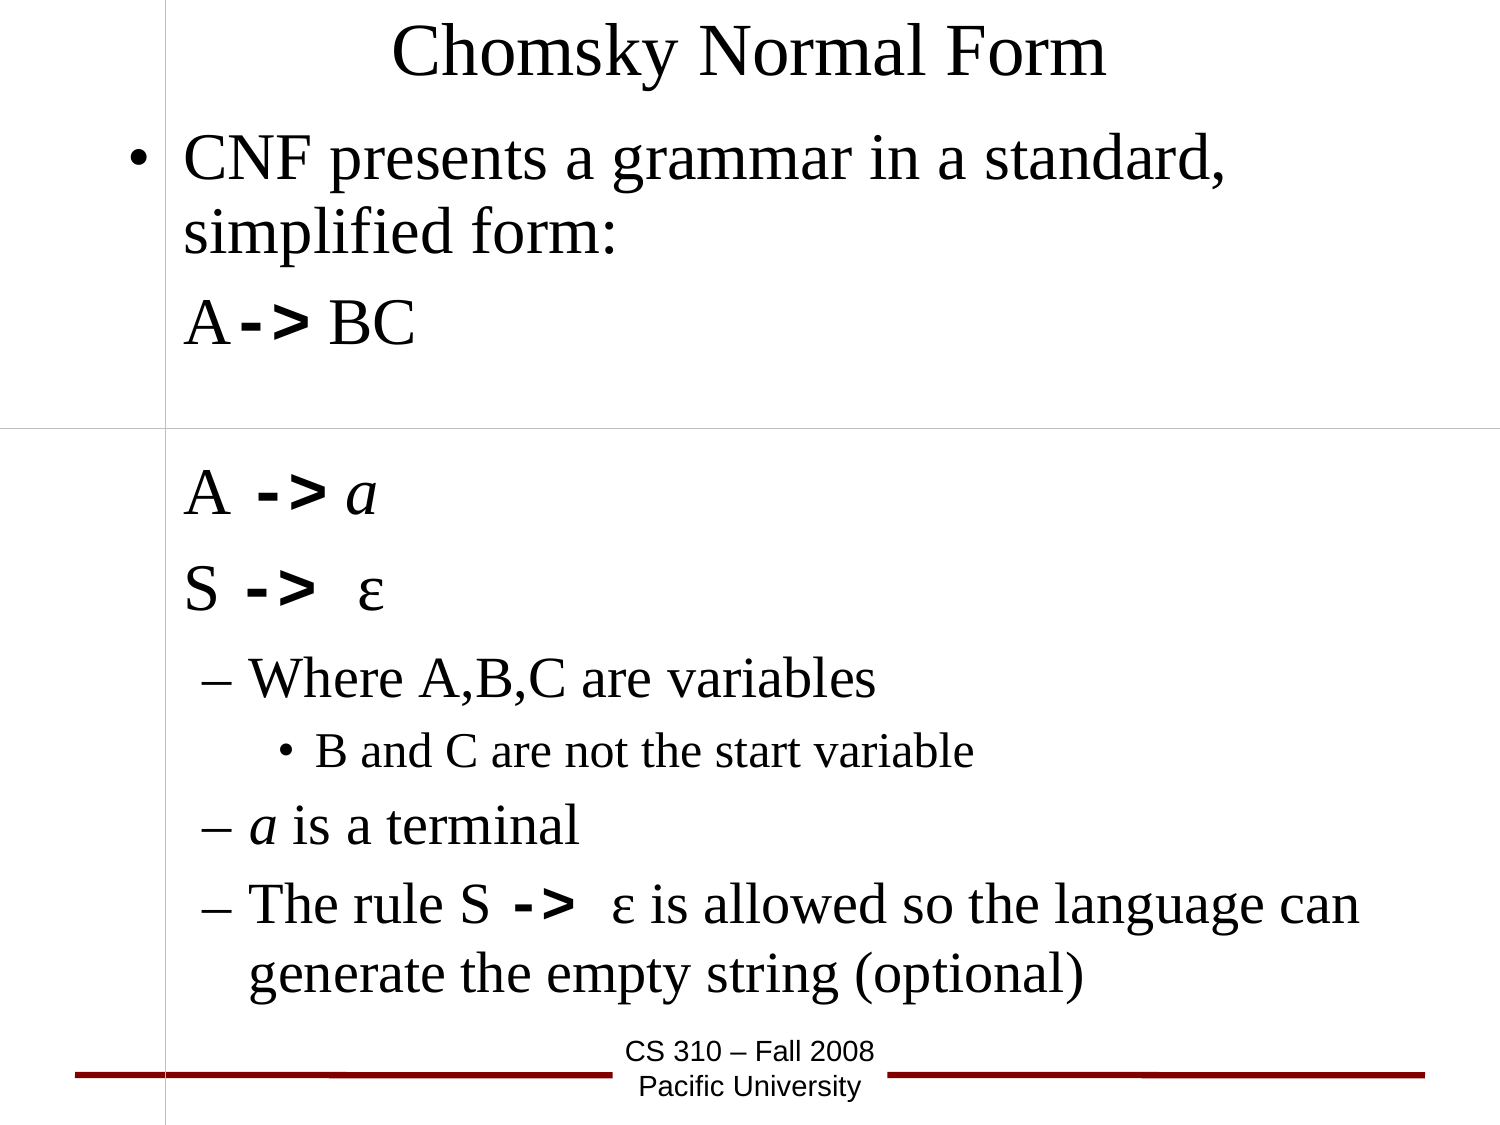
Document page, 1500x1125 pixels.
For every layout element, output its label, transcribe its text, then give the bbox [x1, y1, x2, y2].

title Chomsky Normal Form [112, 0, 1388, 103]
list CNF presents a grammar in a standard, simplified form: A-> BC A -> a S -> ε Where A,B,C are variables B and C are not the start variable a is a terminal The rule S -> ε is allowed so the language can generate the empty string (optional)‏ [112, 112, 1388, 1018]
